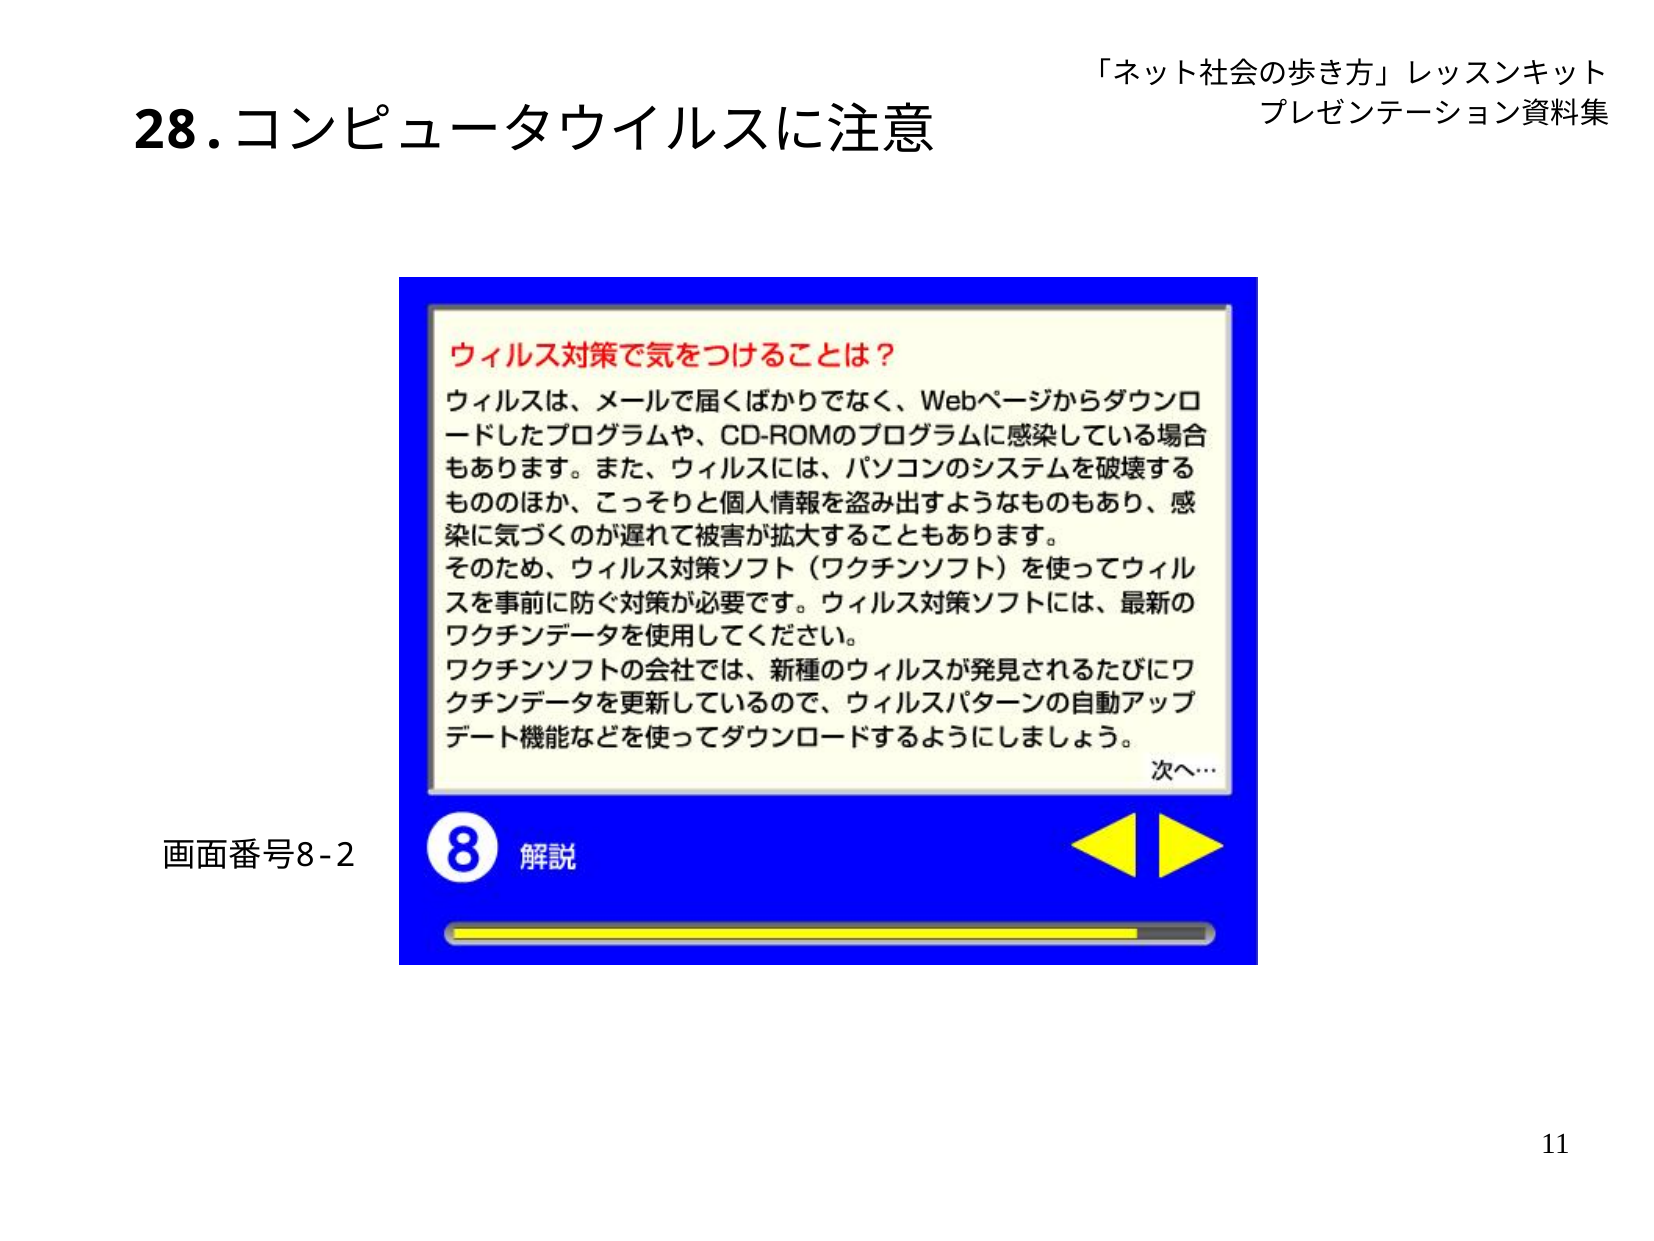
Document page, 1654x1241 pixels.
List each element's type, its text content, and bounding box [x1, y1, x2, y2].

picture [399, 277, 1258, 965]
text_box 画面番号8-2 [147, 826, 384, 882]
text_box 28.コンピュータウイルスに注意 [118, 88, 1241, 169]
text_box 「ネット社会の歩き方」レッスンキット プレゼンテーション資料集 [1062, 44, 1625, 139]
